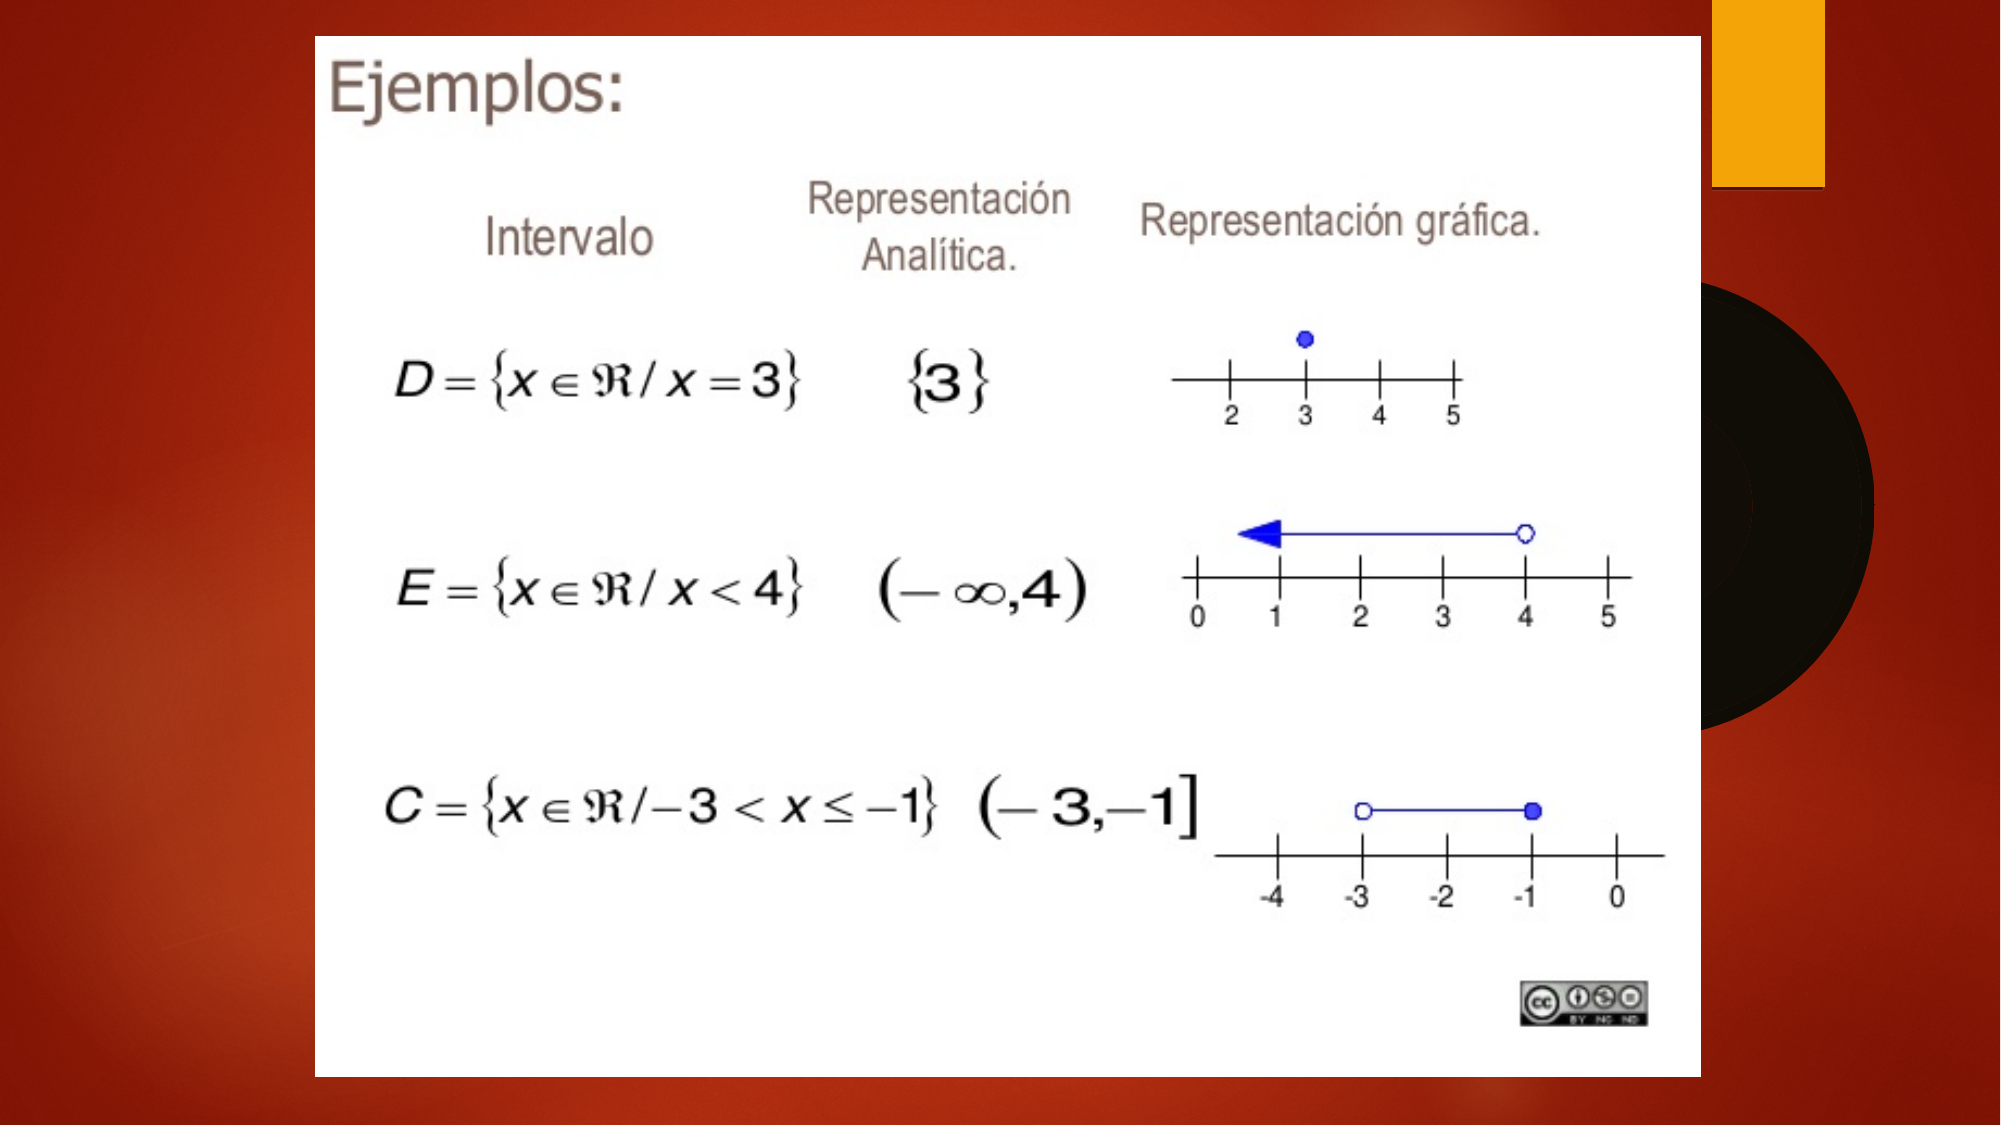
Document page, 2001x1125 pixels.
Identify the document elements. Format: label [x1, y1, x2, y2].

picture [315, 36, 1701, 1077]
